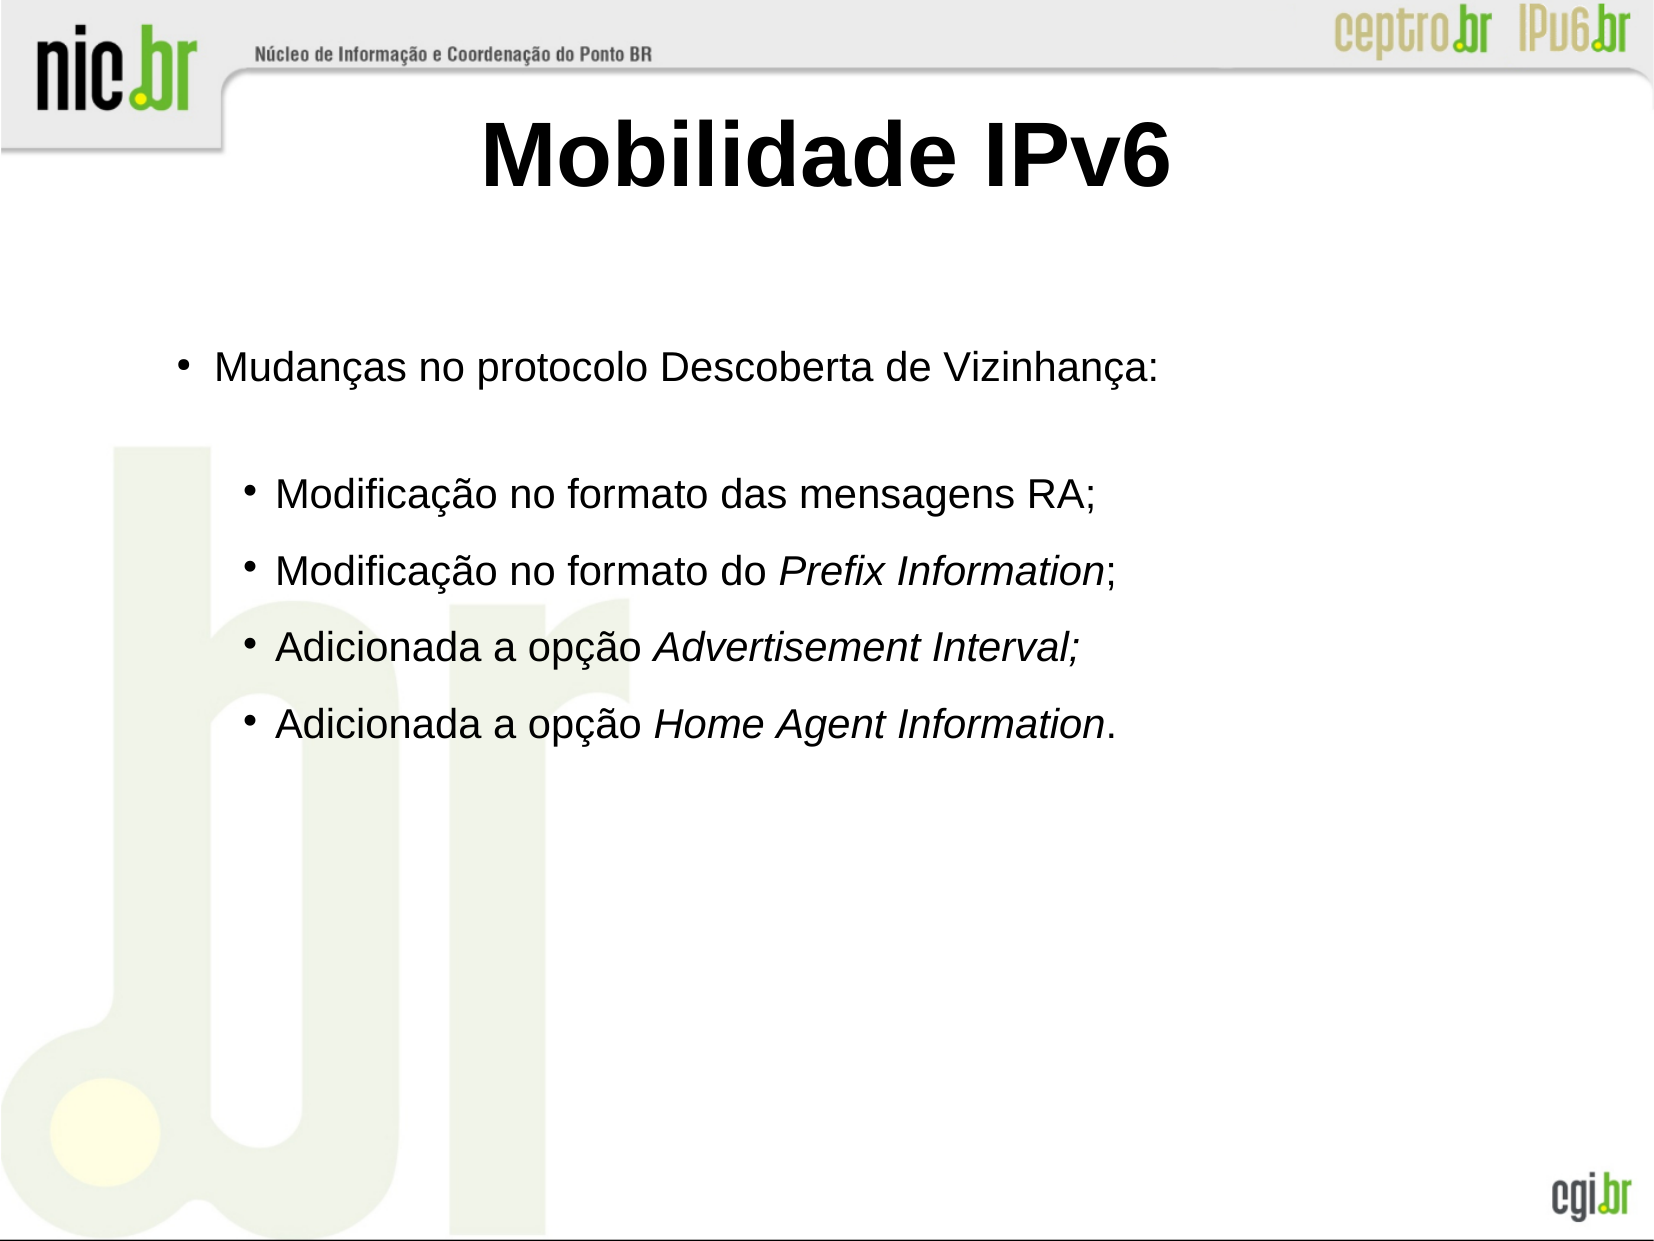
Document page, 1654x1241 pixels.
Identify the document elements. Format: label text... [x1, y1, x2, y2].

text_box Mudanças no protocolo Descoberta de Vizinhança: Modificação no formato das mensagens RA; Modificação no formato do Prefix Information; Adicionada a opção Advertisement Interval; Adicionada a opção Home Agent Information. [161, 336, 1493, 975]
picture [0, 0, 1654, 1241]
text_box Mobilidade IPv6 [88, 97, 1565, 215]
